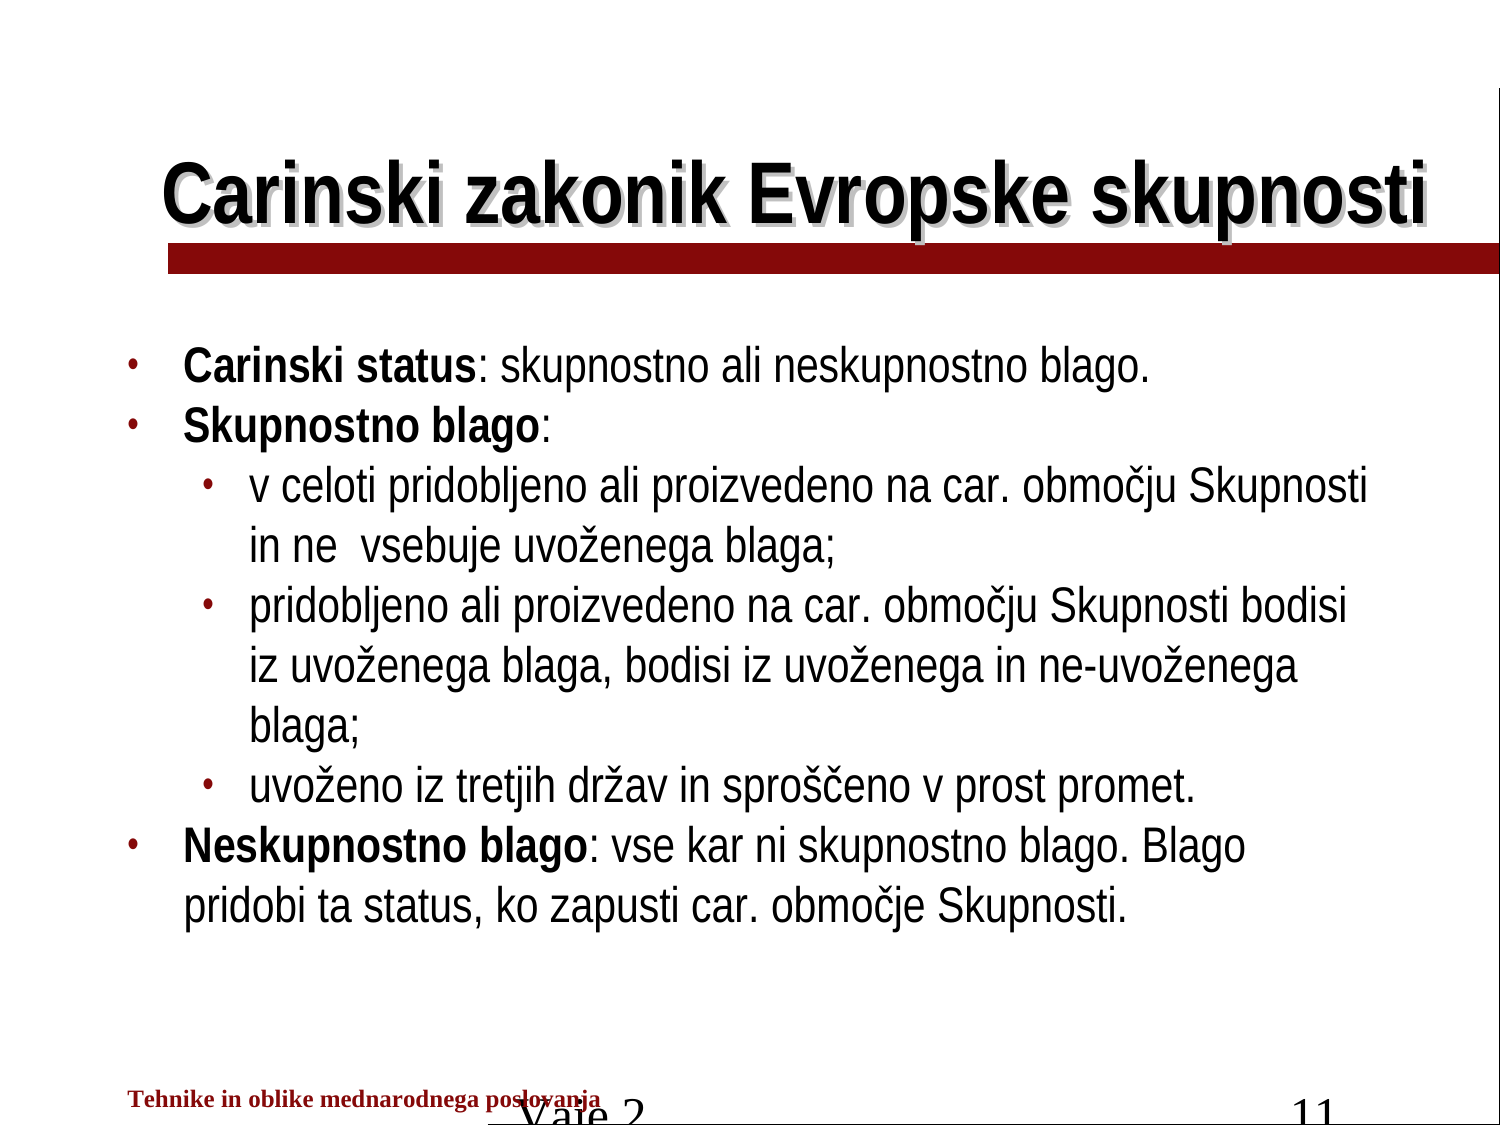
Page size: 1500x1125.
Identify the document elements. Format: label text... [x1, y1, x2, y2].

title Carinski zakonik Evropske skupnosti [127, 113, 1465, 264]
list Carinski status: skupnostno ali neskupnostno blago. Skupnostno blago: v celoti pridobljeno ali proizvedeno na car. območju Skupnosti in ne vsebuje uvoženega blaga; pridobljeno ali proizvedeno na car. območju Skupnosti bodisi iz uvoženega blaga, bodisi iz uvoženega in ne-uvoženega blaga; uvoženo iz tretjih držav in sproščeno v prost promet. Neskupnostno blago: vse kar ni skupnostno blago. Blago pridobi ta status, ko zapusti car. območje Skupnosti. [112, 324, 1388, 1088]
